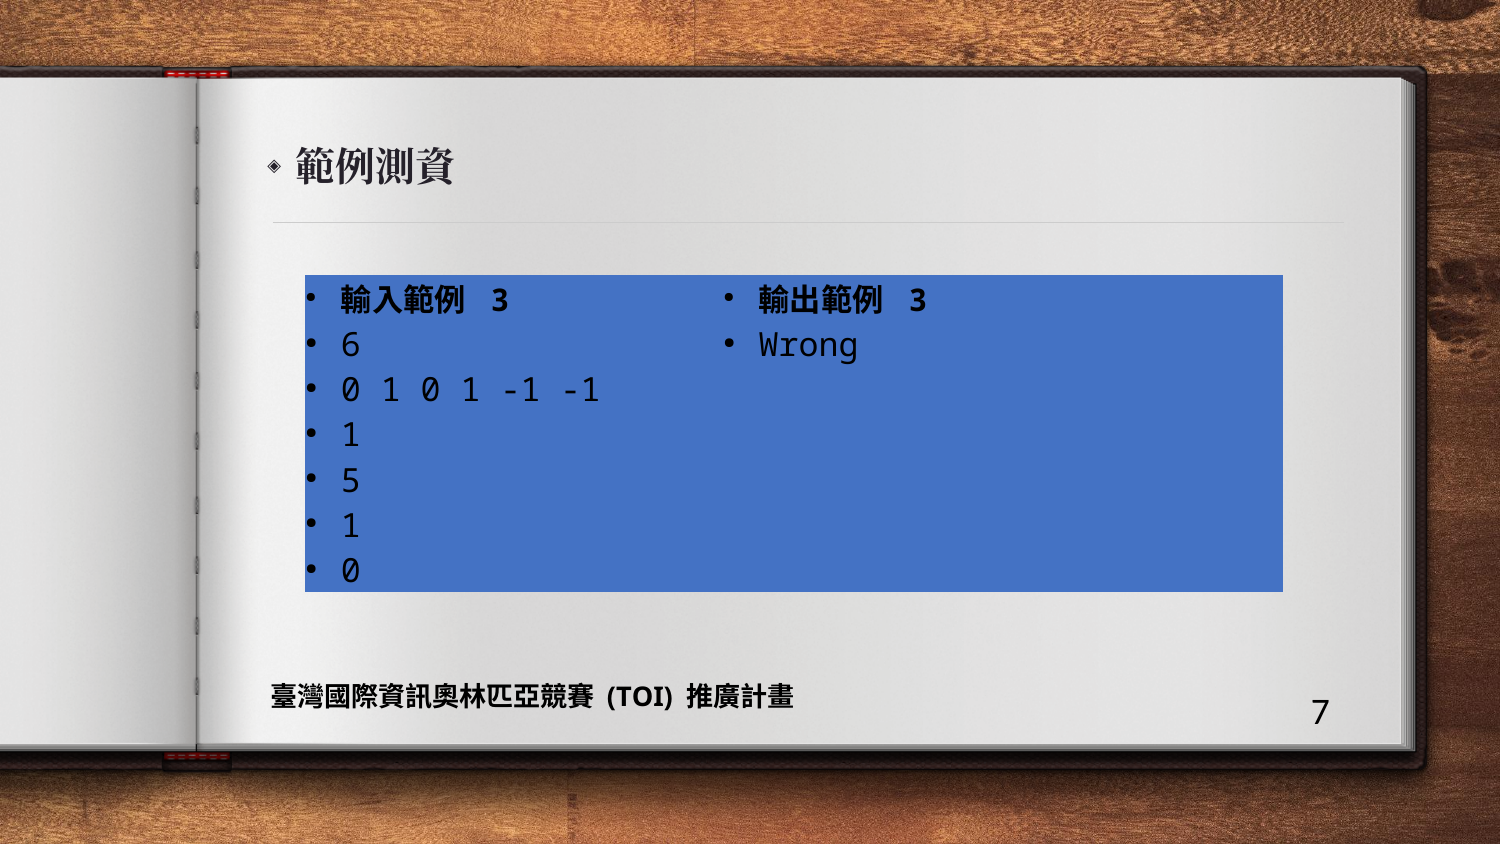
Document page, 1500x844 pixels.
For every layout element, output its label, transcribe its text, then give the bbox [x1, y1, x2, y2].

list 範例測資 [252, 126, 1194, 205]
text_box 7 [1295, 672, 1386, 737]
table_header 輸入範例 3 6 0 1 0 1 -1 -1 1 5 1 0 [305, 275, 723, 592]
table_header 輸出範例 3 Wrong [723, 275, 1283, 592]
